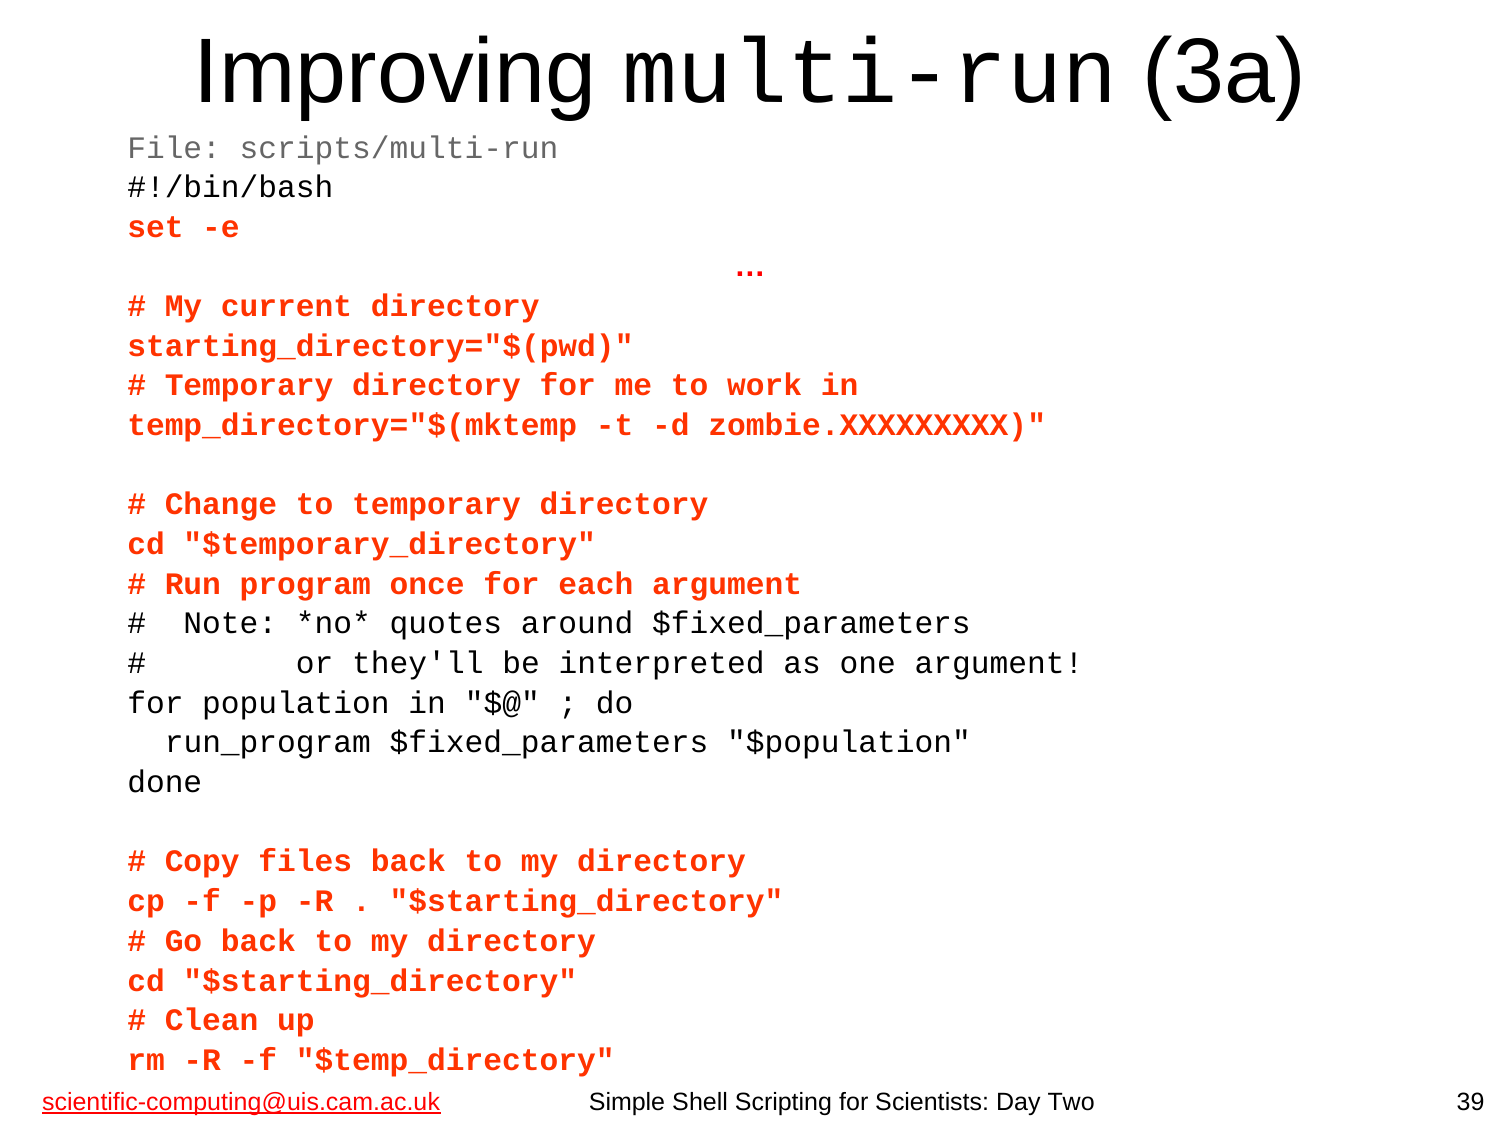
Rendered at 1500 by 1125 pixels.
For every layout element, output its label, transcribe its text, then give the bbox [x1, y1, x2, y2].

list File: scripts/multi-run #!/bin/bash set -e … # My current directory starting_directory="$(pwd)" # Temporary directory for me to work in temp_directory="$(mktemp -t -d zombie.XXXXXXXXX)" # Change to temporary directory cd "$temporary_directory" # Run program once for each argument # Note: *no* quotes around $fixed_parameters # or they'll be interpreted as one argument! for population in "$@" ; do run_program $fixed_parameters "$population" done # Copy files back to my directory cp -f -p -R . "$starting_directory" # Go back to my directory cd "$starting_directory" # Clean up rm -R -f "$temp_directory" [112, 125, 1388, 1085]
title Improving multi-run (3a) [87, 12, 1413, 139]
